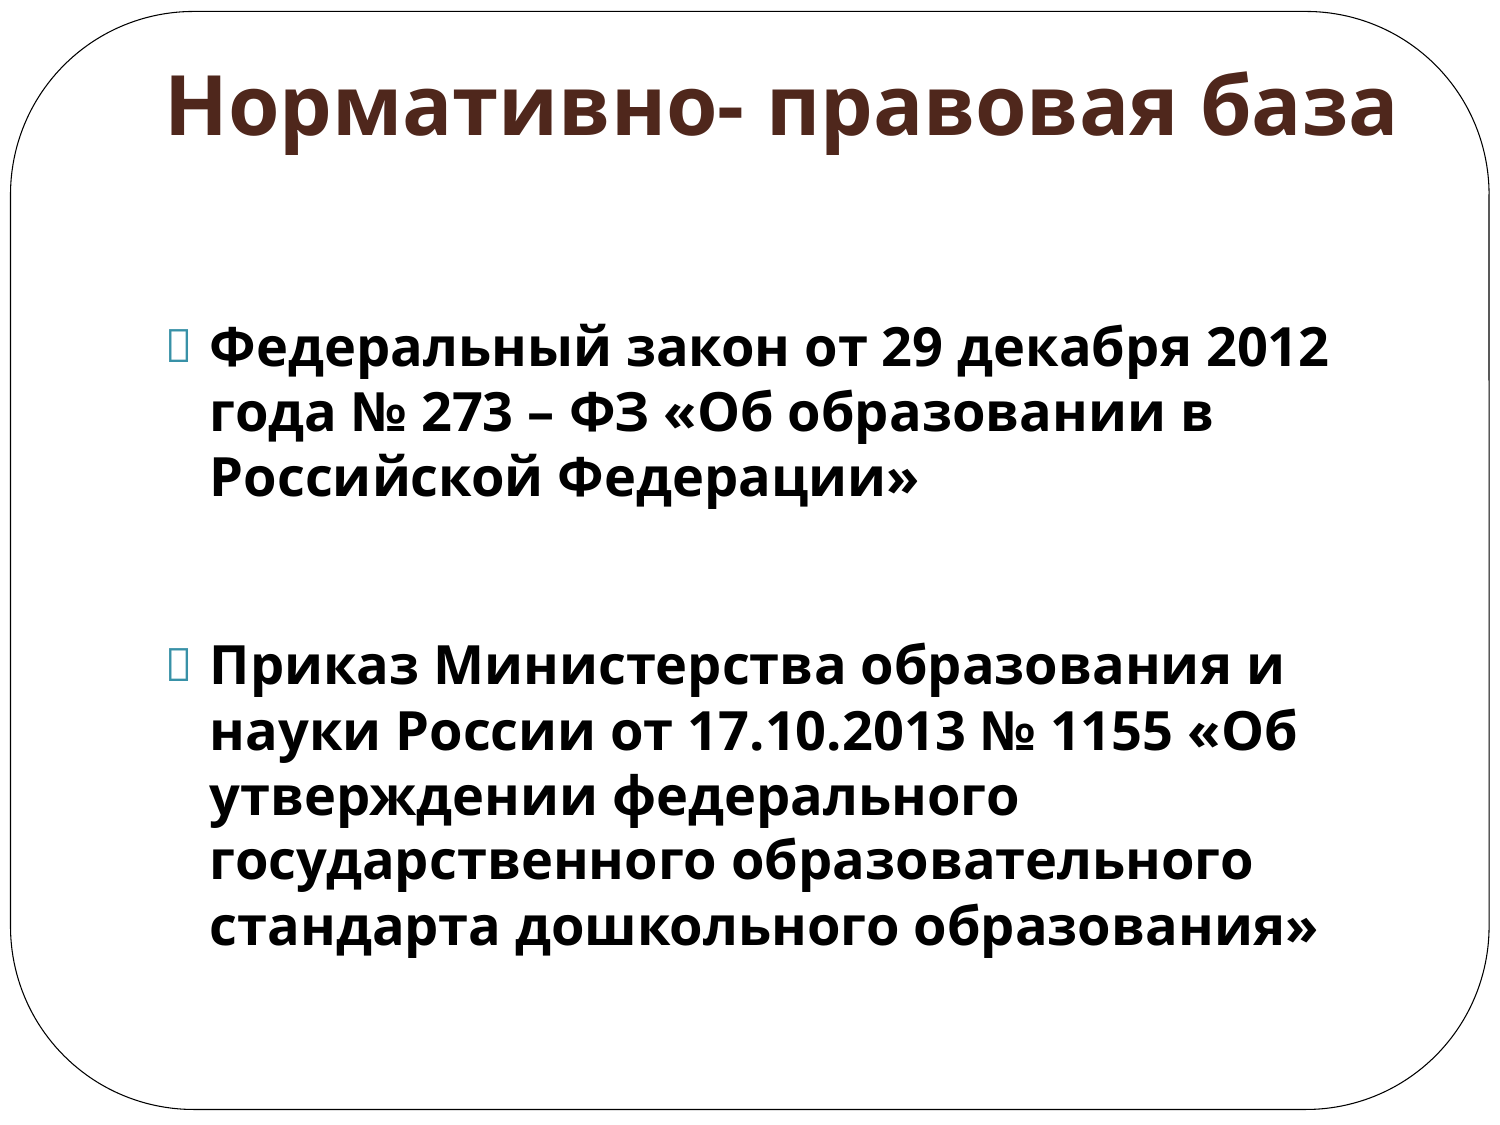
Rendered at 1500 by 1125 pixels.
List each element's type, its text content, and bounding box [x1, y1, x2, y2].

title Нормативно- правовая база [150, 45, 1425, 233]
list Федеральный закон от 29 декабря 2012 года № 273 – ФЗ «Об образовании в Российской Федерации» Приказ Министерства образования и науки России от 17.10.2013 № 1155 «Об утверждении федерального государственного образовательного стандарта дошкольного образования» [150, 304, 1425, 988]
